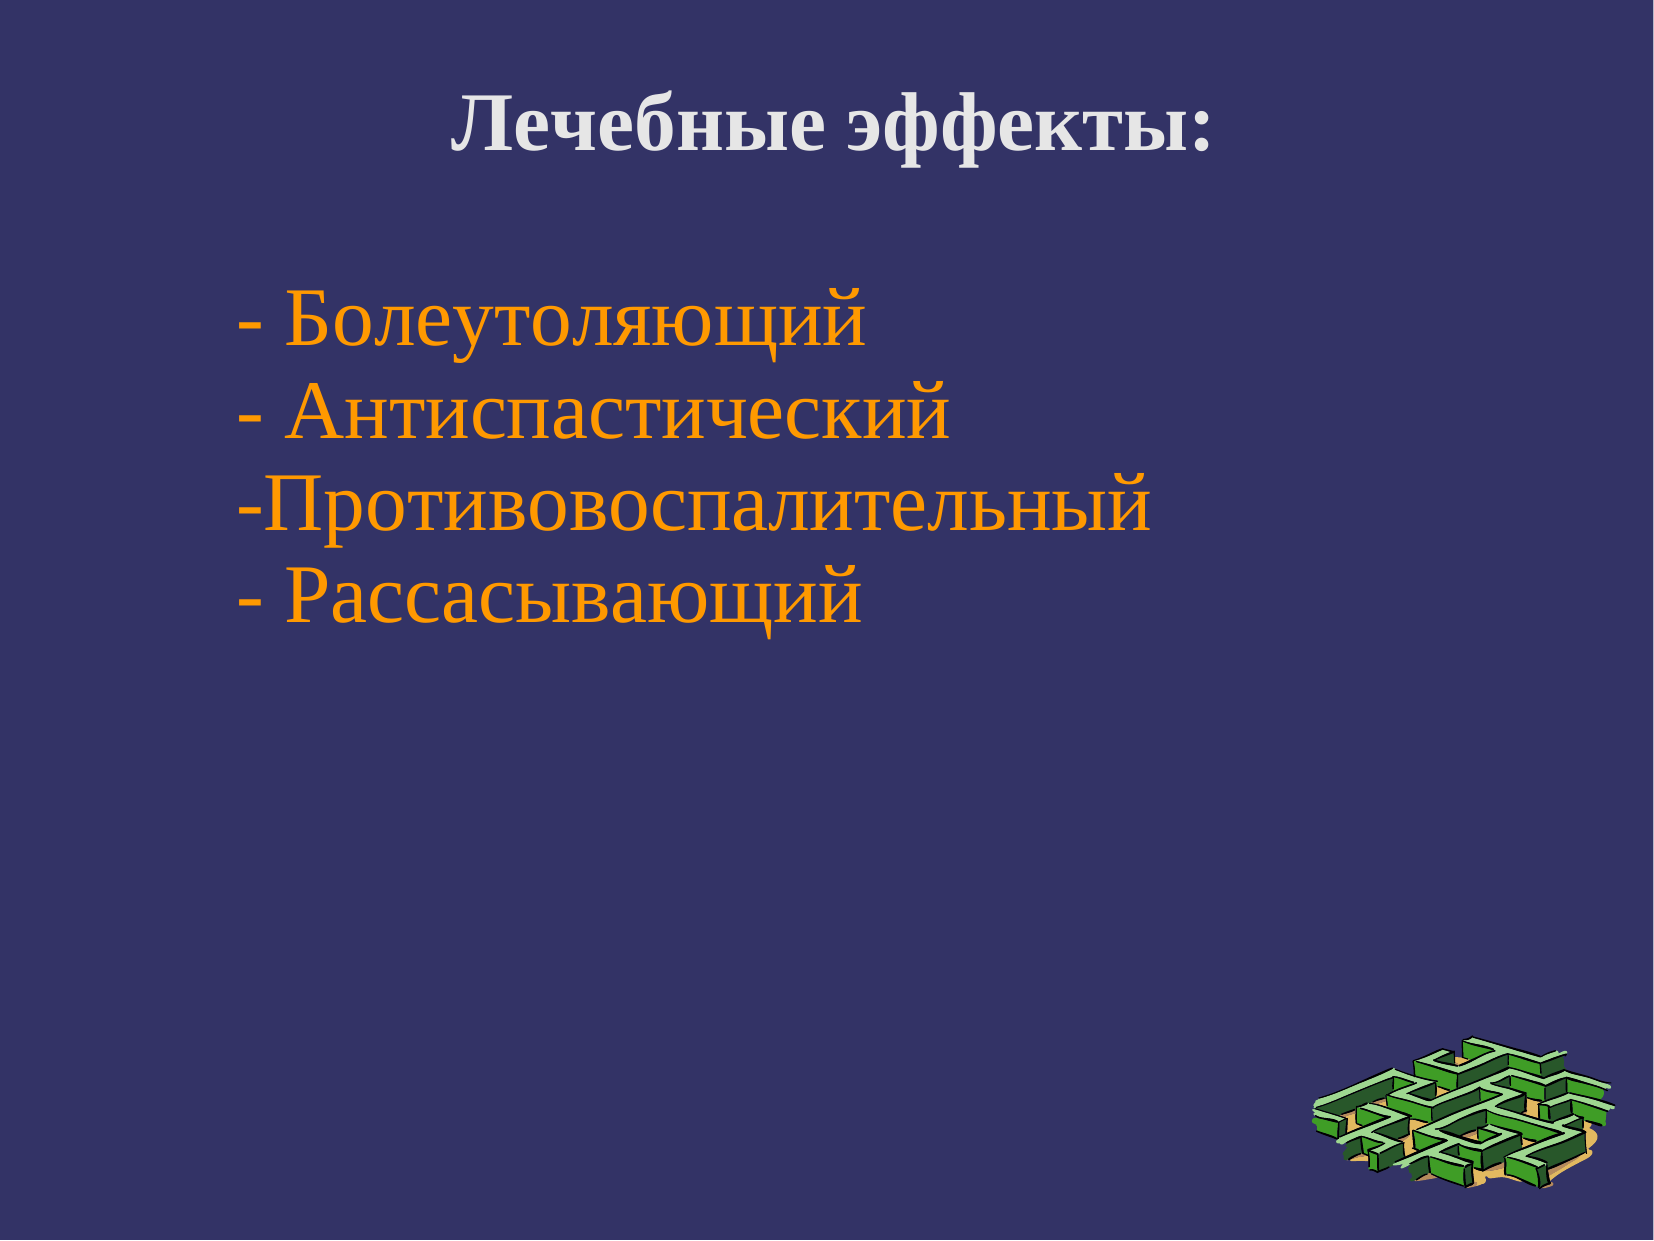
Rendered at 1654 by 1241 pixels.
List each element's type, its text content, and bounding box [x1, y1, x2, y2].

title Лечебные эффекты: [121, 19, 1534, 227]
list - Болеутоляющий - Антиспастический -Противовоспалительный - Рассасывающий [153, 271, 1545, 1053]
